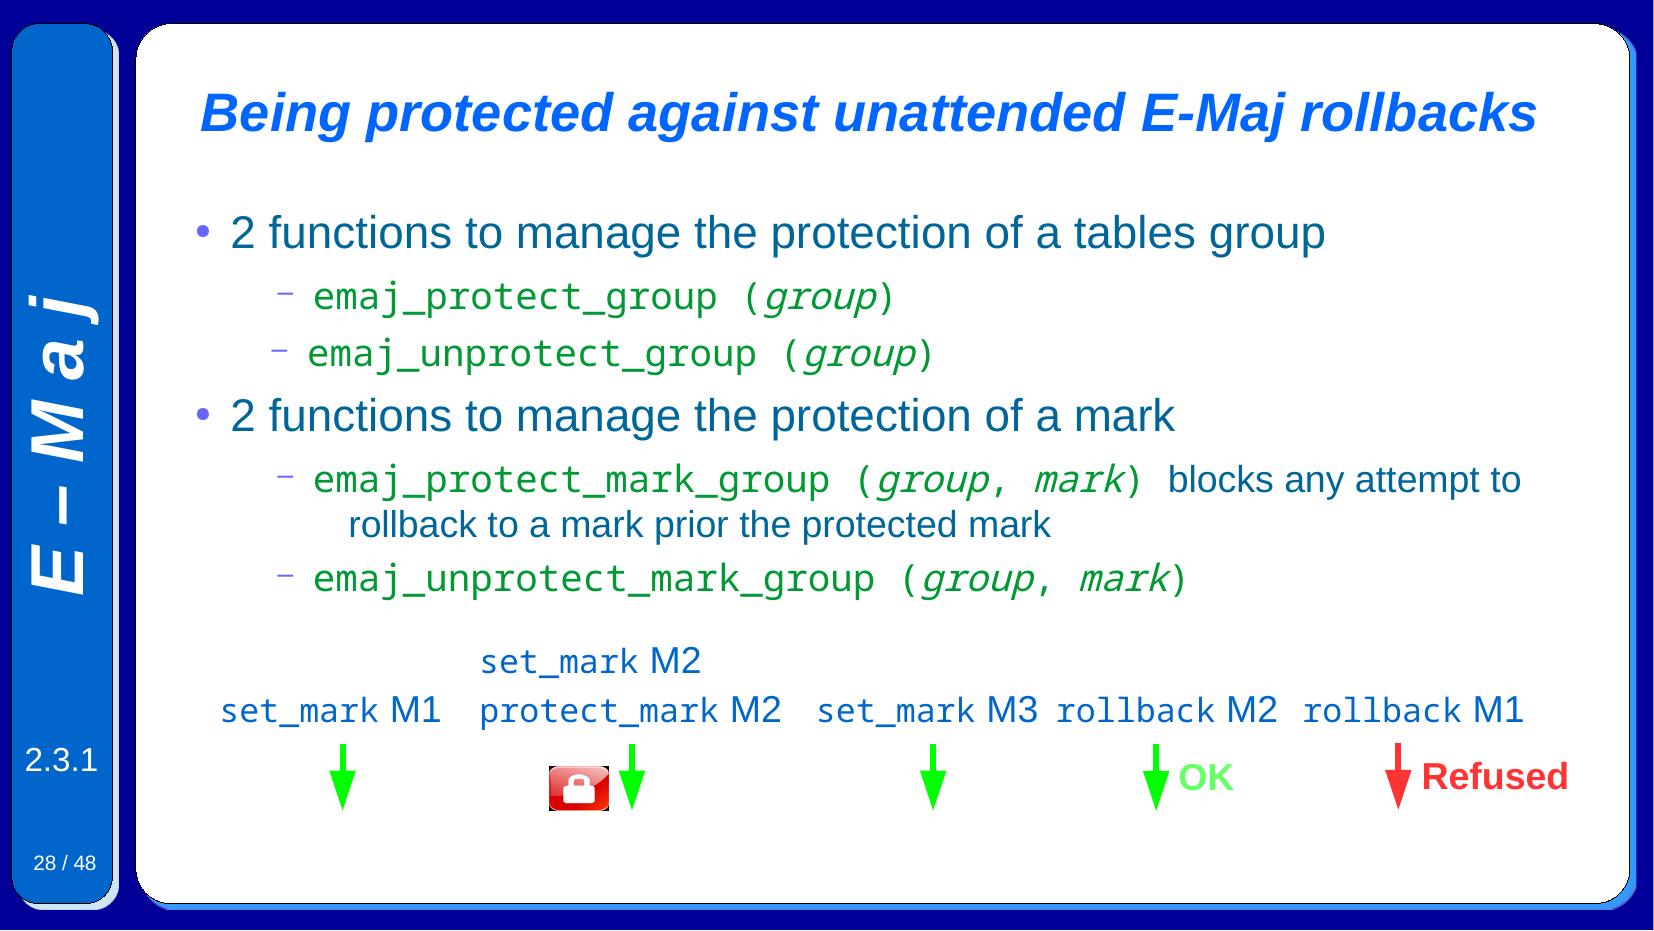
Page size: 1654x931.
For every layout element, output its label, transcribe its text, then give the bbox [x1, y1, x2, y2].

text_box protect_mark M2 [464, 680, 797, 739]
text_box rollback M2 [1058, 680, 1287, 739]
text_box set_mark M2 [464, 630, 721, 680]
text_box rollback M1 [1287, 680, 1540, 739]
text_box set_mark M1 [204, 680, 461, 739]
picture [549, 766, 609, 811]
text_box Refused [1396, 748, 1595, 811]
text_box OK [1163, 749, 1250, 806]
list 2 functions to manage the protection of a tables group emaj_protect_group (group) emaj_unprotect_group (group) 2 functions to manage the protection of a mark emaj_protect_mark_group (group, mark) blocks any attempt to rollback to a mark prior the protected mark emaj_unprotect_mark_group (group, mark) [177, 206, 1587, 591]
title Being protected against unattended E-Maj rollbacks [200, 34, 1575, 191]
text_box set_mark M3 [801, 680, 1058, 739]
